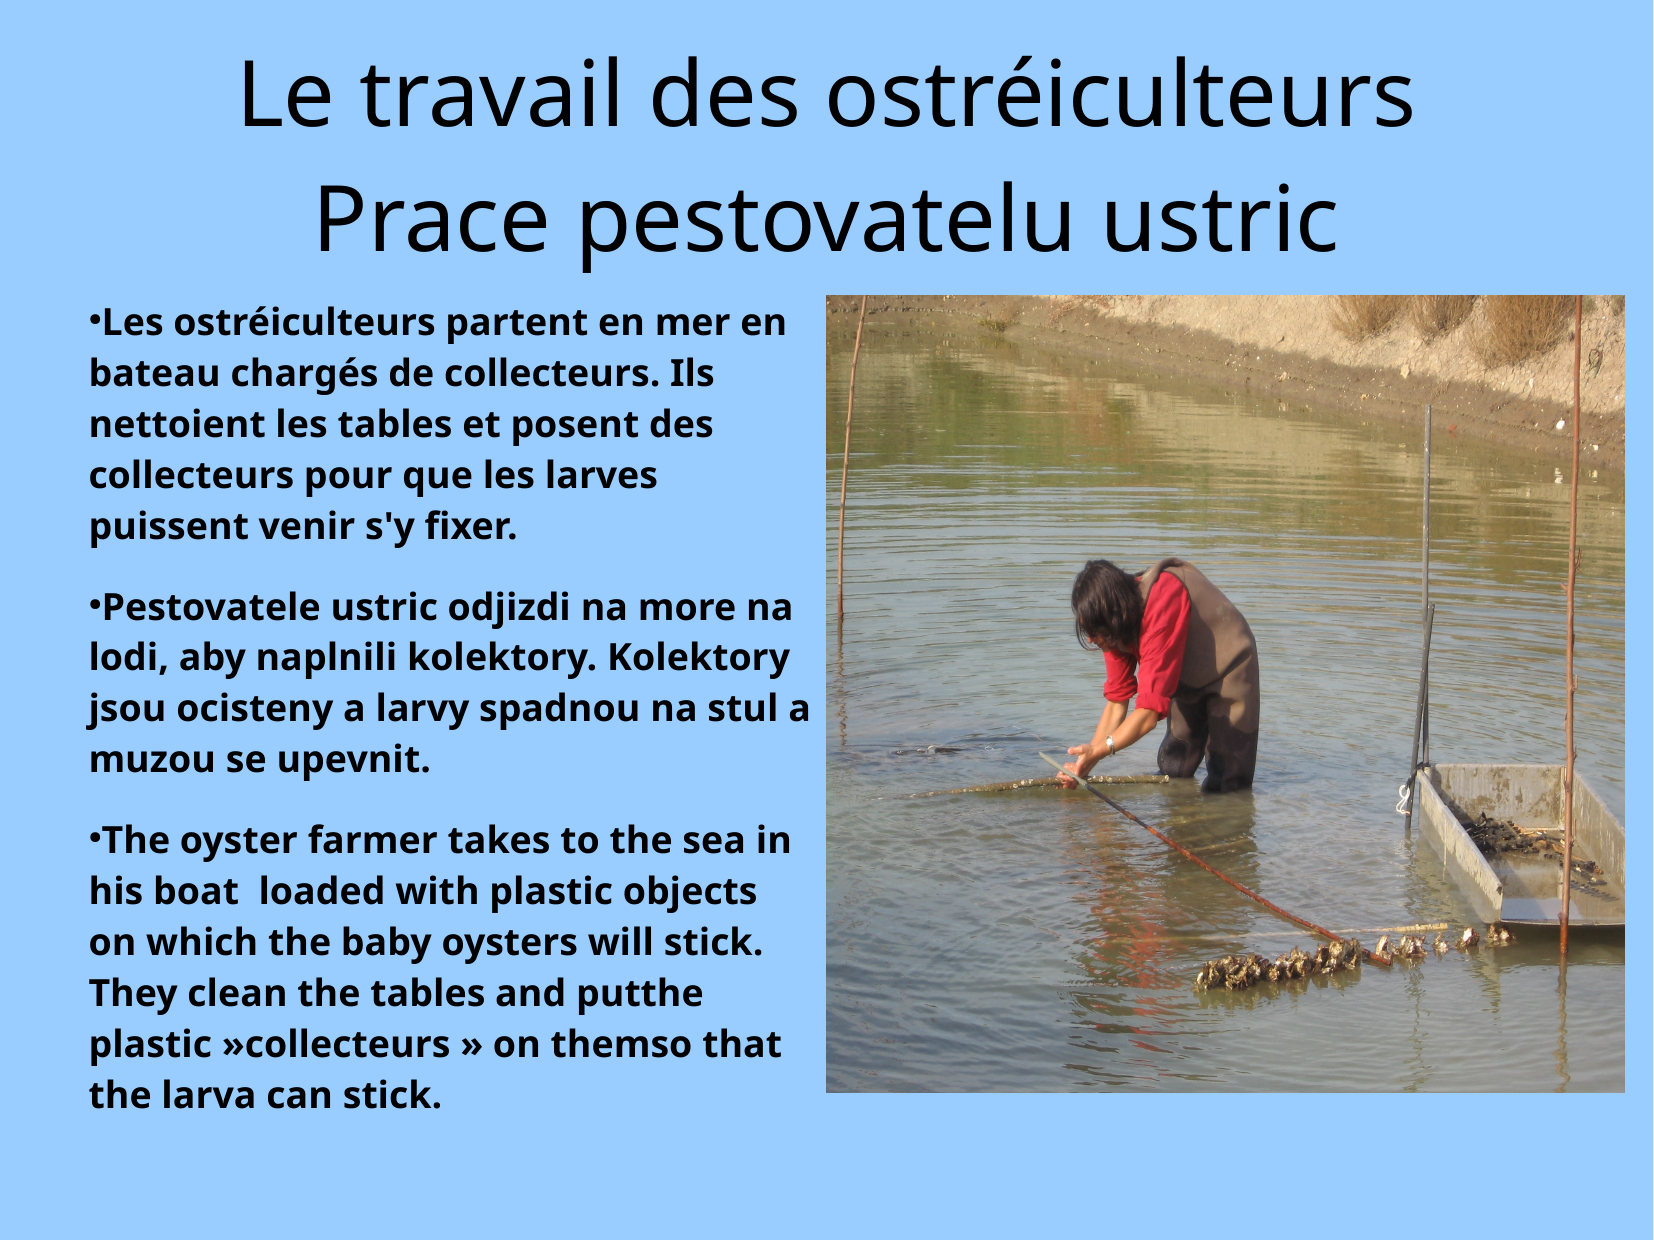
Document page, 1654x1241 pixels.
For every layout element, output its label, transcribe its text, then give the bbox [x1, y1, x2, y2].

title Le travail des ostréiculteurs Prace pestovatelu ustric [82, 25, 1571, 281]
list Les ostréiculteurs partent en mer en bateau chargés de collecteurs. Ils nettoient les tables et posent des collecteurs pour que les larves puissent venir s'y fixer. Pestovatele ustric odjizdi na more na lodi, aby naplnili kolektory. Kolektory jsou ocisteny a larvy spadnou na stul a muzou se upevnit. The oyster farmer takes to the sea in his boat loaded with plastic objects on which the baby oysters will stick. They clean the tables and putthe plastic »collecteurs » on themso that the larva can stick. [88, 295, 815, 1142]
picture [826, 295, 1625, 1093]
